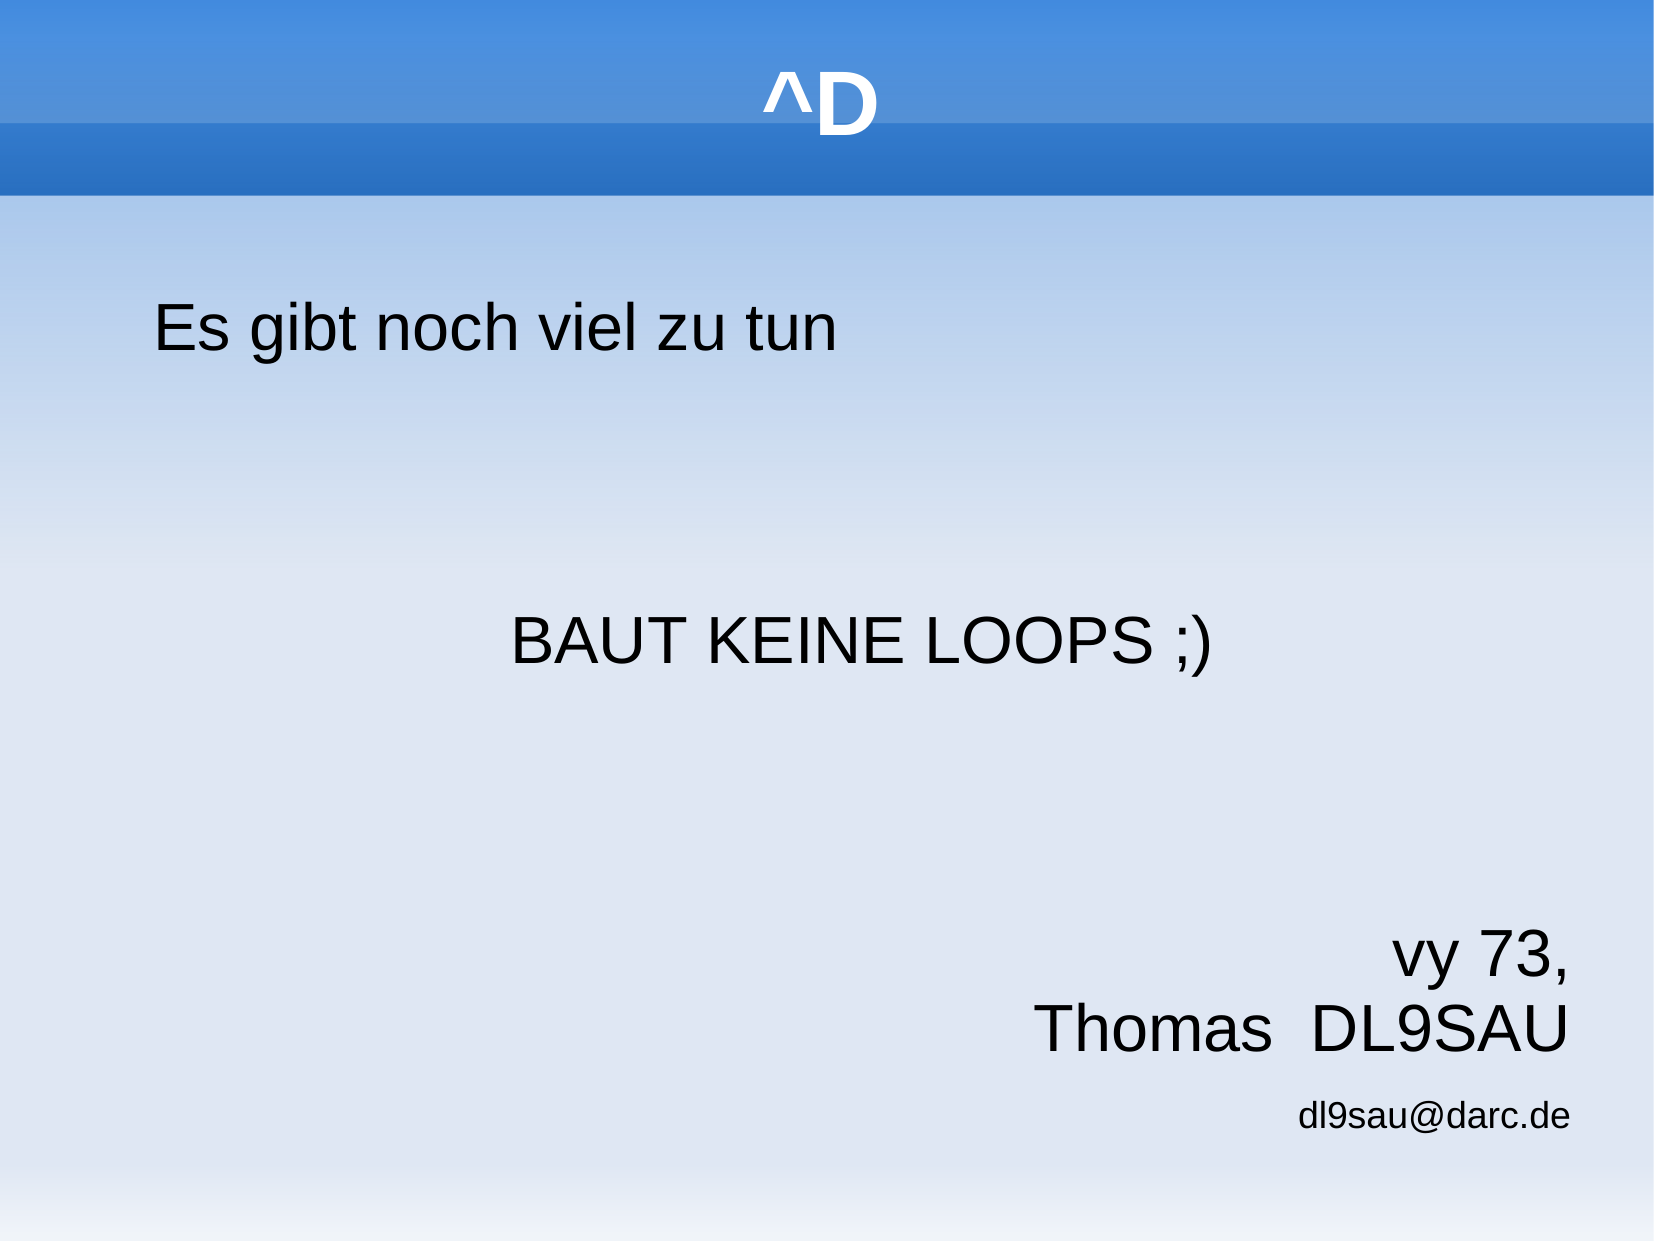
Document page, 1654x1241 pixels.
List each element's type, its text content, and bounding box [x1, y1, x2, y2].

picture [0, 0, 1654, 1241]
list Es gibt noch viel zu tun BAUT KEINE LOOPS ;) vy 73, Thomas DL9SAU dl9sau@darc.de [82, 290, 1571, 1138]
title ^D [76, 7, 1565, 200]
